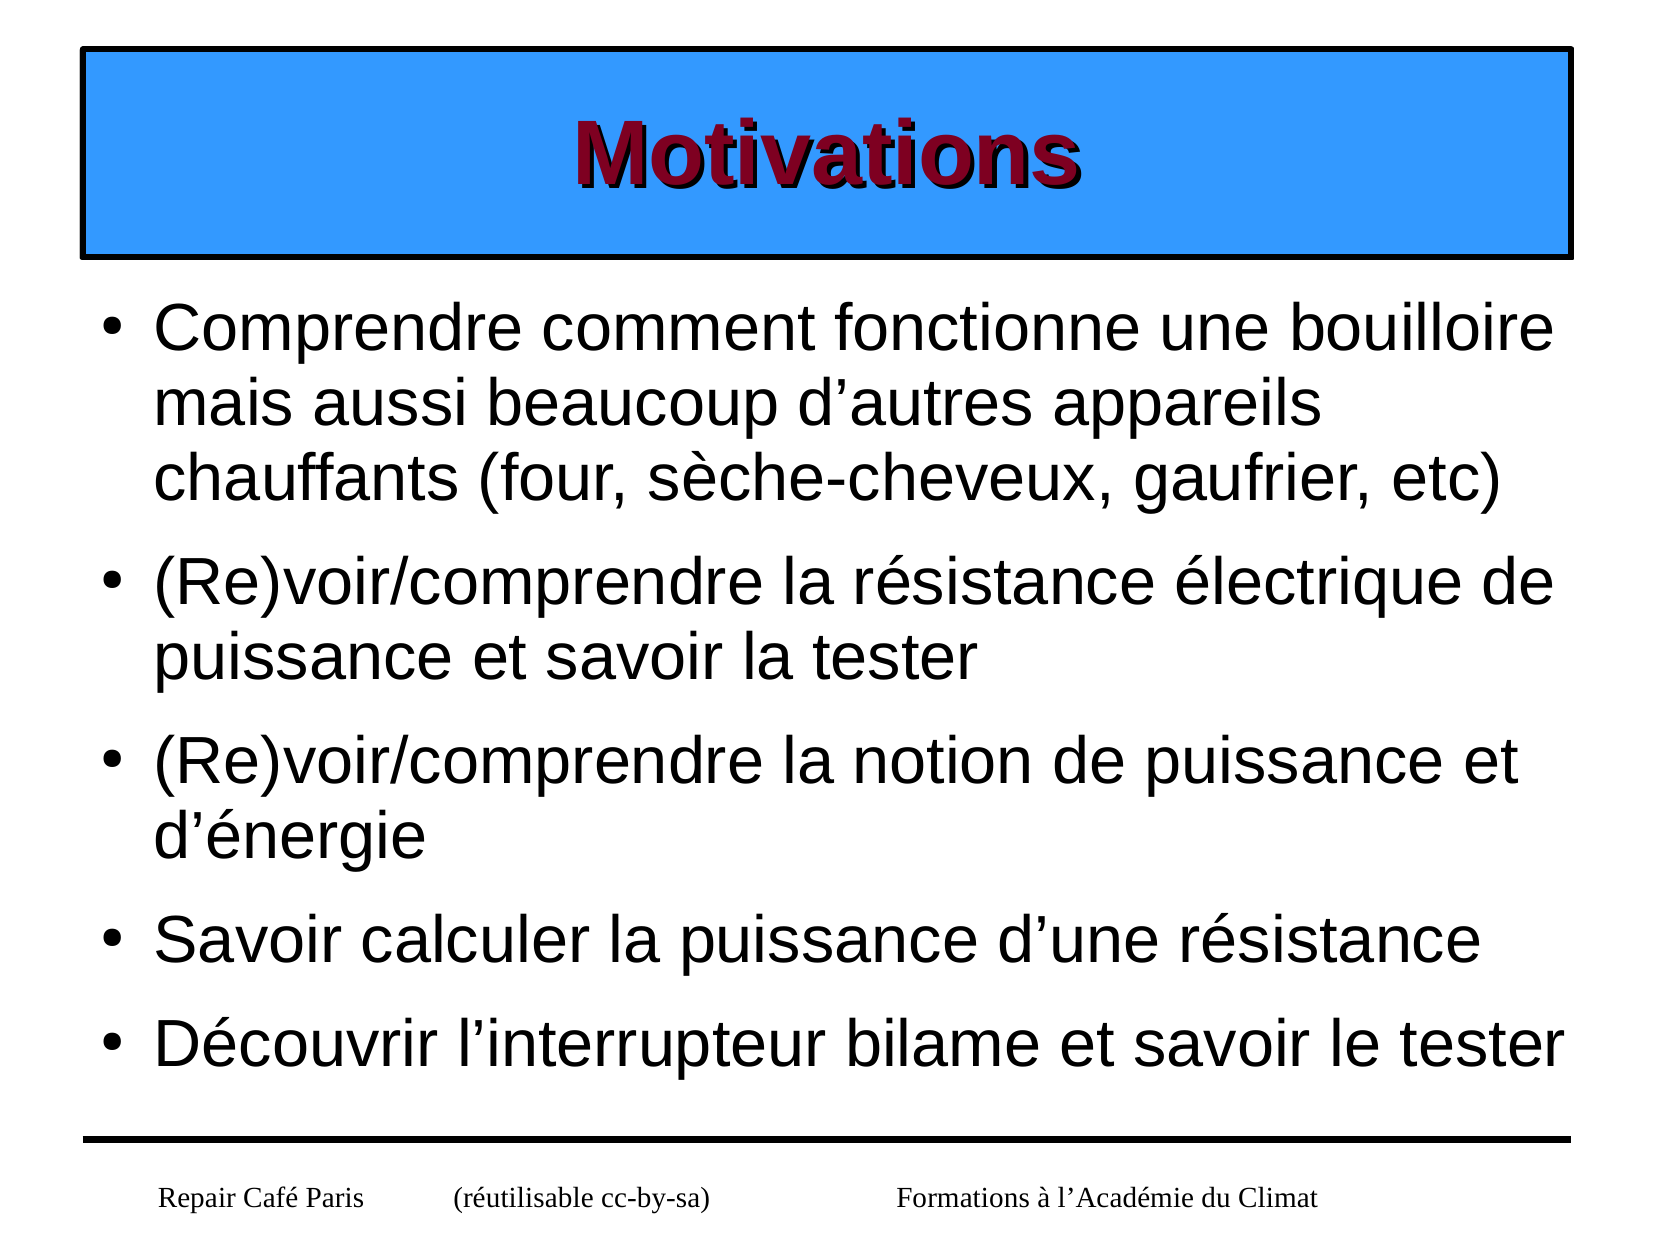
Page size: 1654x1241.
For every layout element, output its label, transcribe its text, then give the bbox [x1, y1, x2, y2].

list Comprendre comment fonctionne une bouilloire mais aussi beaucoup d’autres appareils chauffants (four, sèche-cheveux, gaufrier, etc) (Re)voir/comprendre la résistance électrique de puissance et savoir la tester (Re)voir/comprendre la notion de puissance et d’énergie Savoir calculer la puissance d’une résistance Découvrir l’interrupteur bilame et savoir le tester [82, 290, 1571, 1111]
title Motivations [82, 49, 1571, 257]
